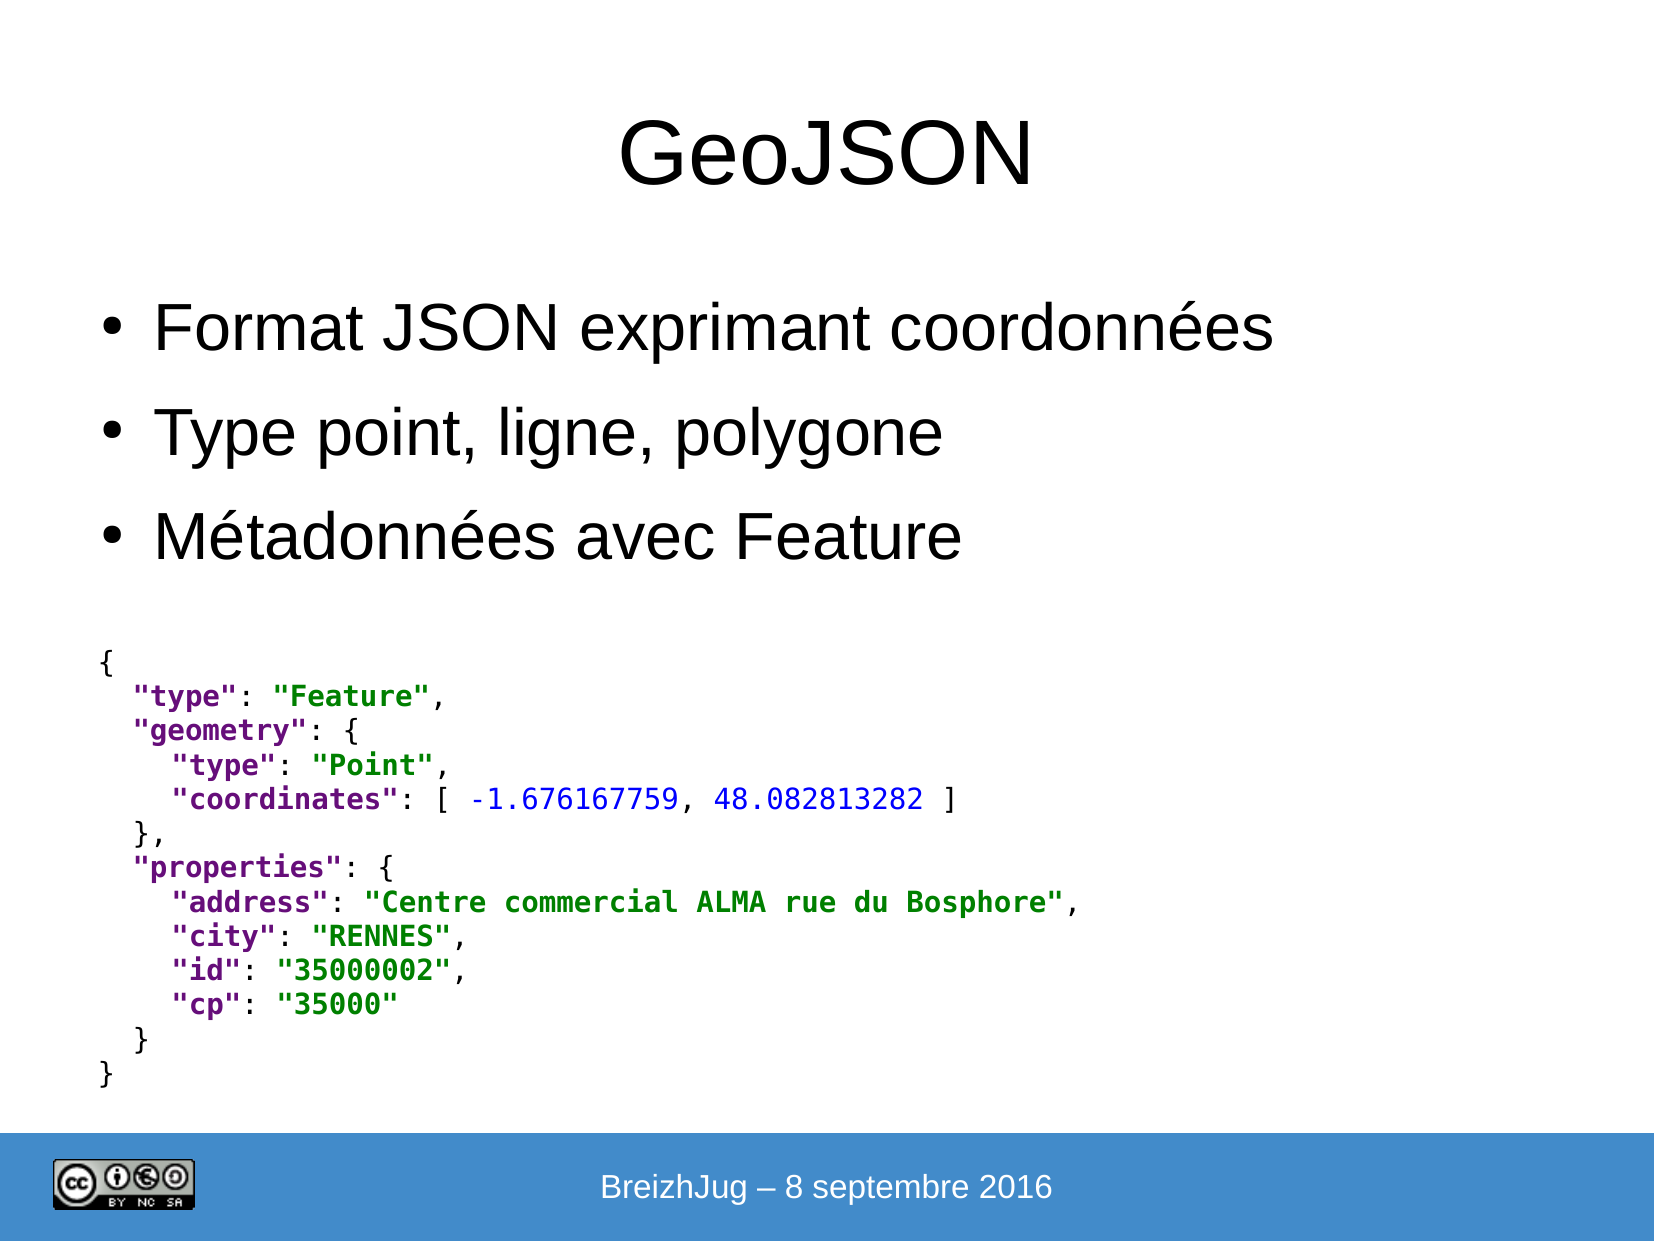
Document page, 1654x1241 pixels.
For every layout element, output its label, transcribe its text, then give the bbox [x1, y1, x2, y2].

title GeoJSON [82, 49, 1571, 257]
list Format JSON exprimant coordonnées Type point, ligne, polygone Métadonnées avec Feature [82, 290, 1571, 1010]
text_box { "type": "Feature", "geometry": { "type": "Point", "coordinates": [ -1.676167759, 48.082813282 ] }, "properties": { "address": "Centre commercial ALMA rue du Bosphore", "city": "RENNES", "id": "35000002", "cp": "35000" } } [82, 637, 1560, 1098]
picture [53, 1159, 195, 1210]
